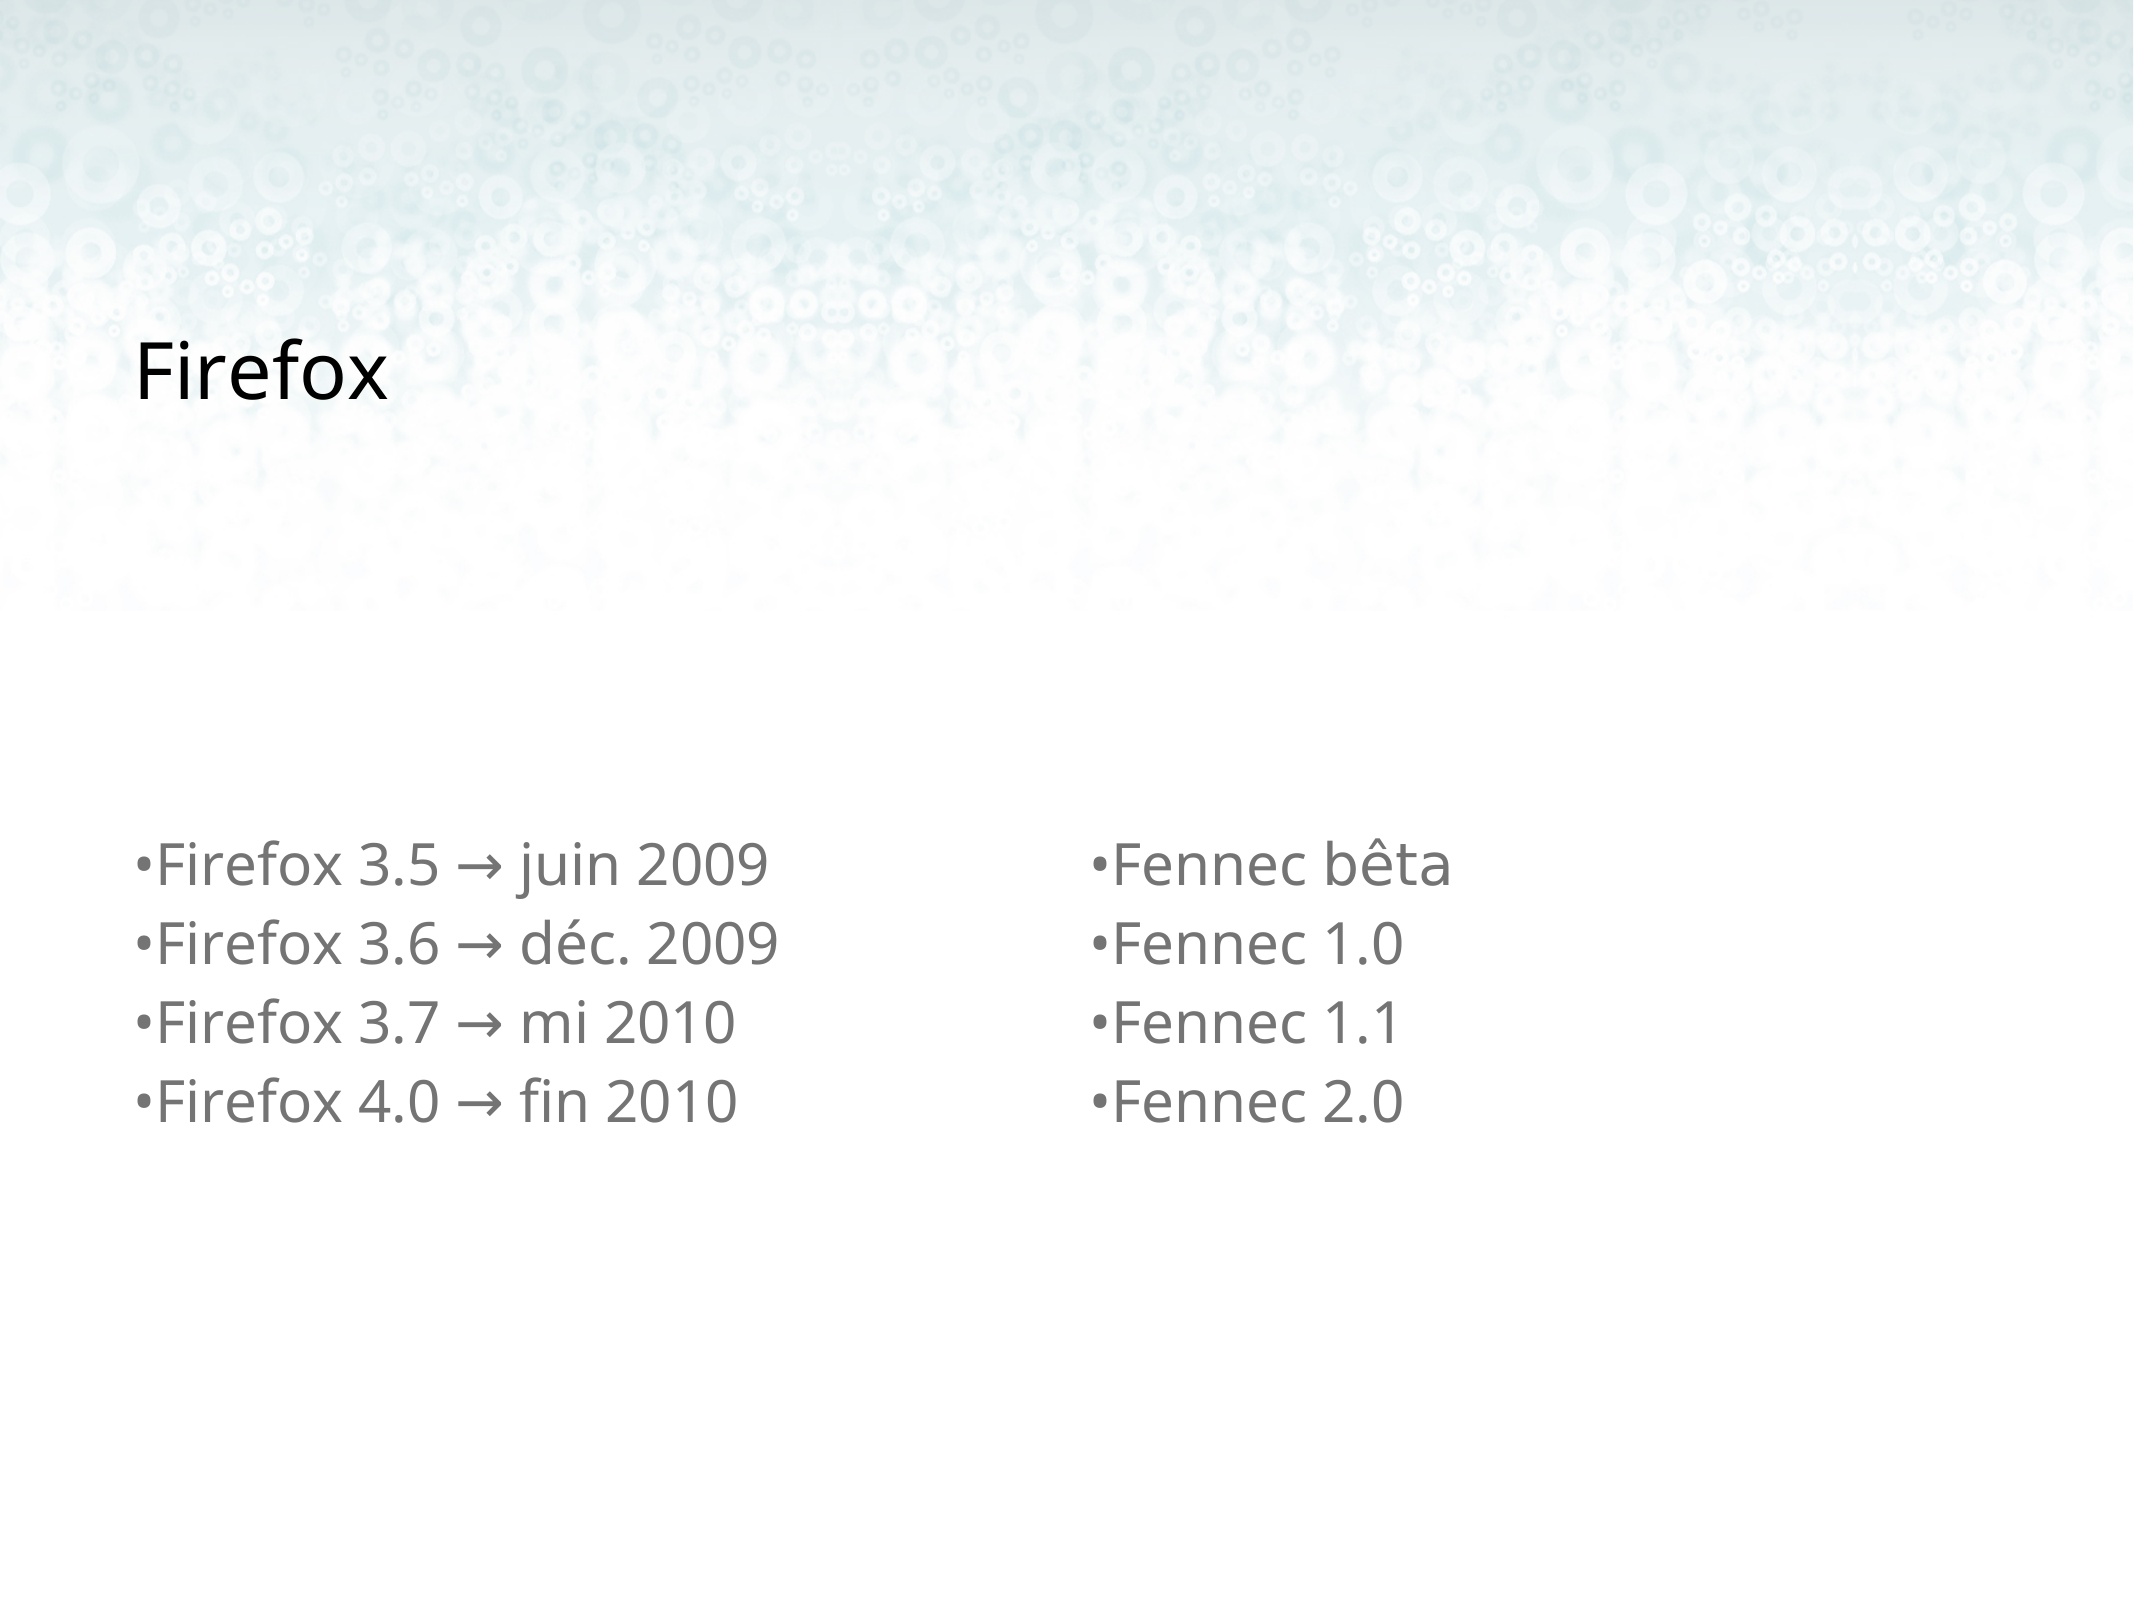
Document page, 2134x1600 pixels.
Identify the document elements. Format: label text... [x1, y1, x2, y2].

picture [0, 0, 2134, 982]
list Firefox 3.5 → juin 2009 Firefox 3.6 → déc. 2009 Firefox 3.7 → mi 2010 Firefox 4.0 → fin 2010 [133, 822, 1045, 1600]
title Firefox [133, 0, 2000, 738]
list Fennec bêta Fennec 1.0 Fennec 1.1 Fennec 2.0 [1089, 822, 2001, 1600]
